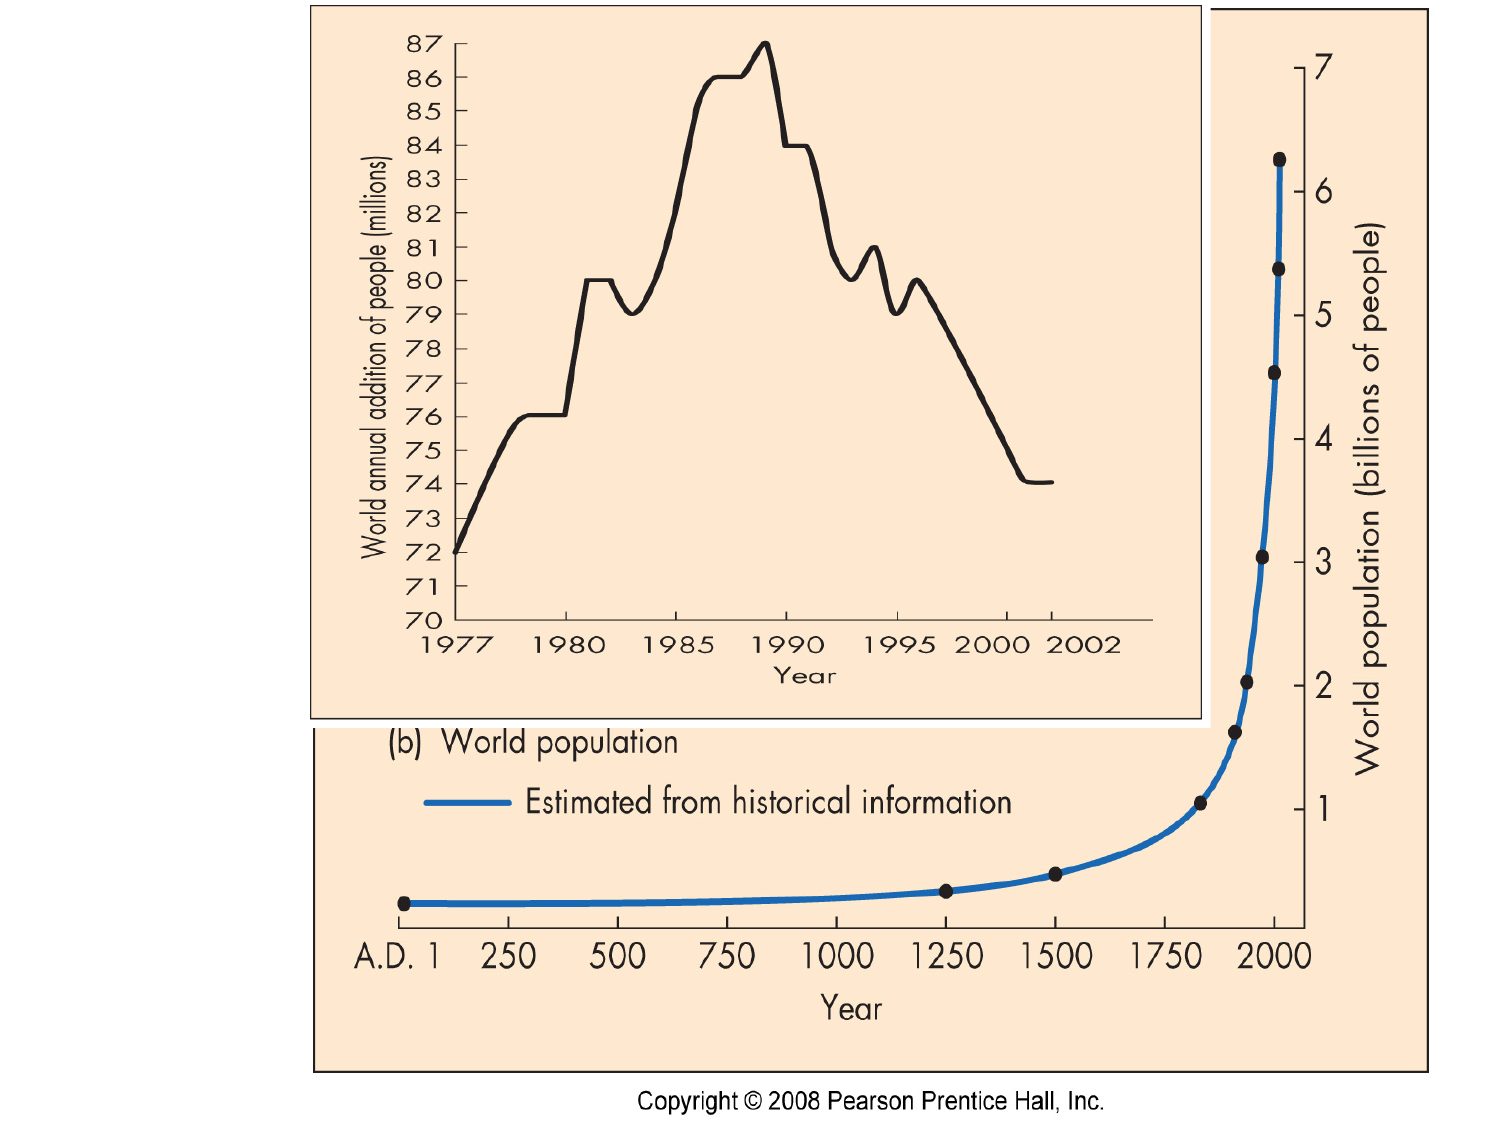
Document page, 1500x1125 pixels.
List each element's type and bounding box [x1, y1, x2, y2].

picture [301, 0, 1436, 1125]
